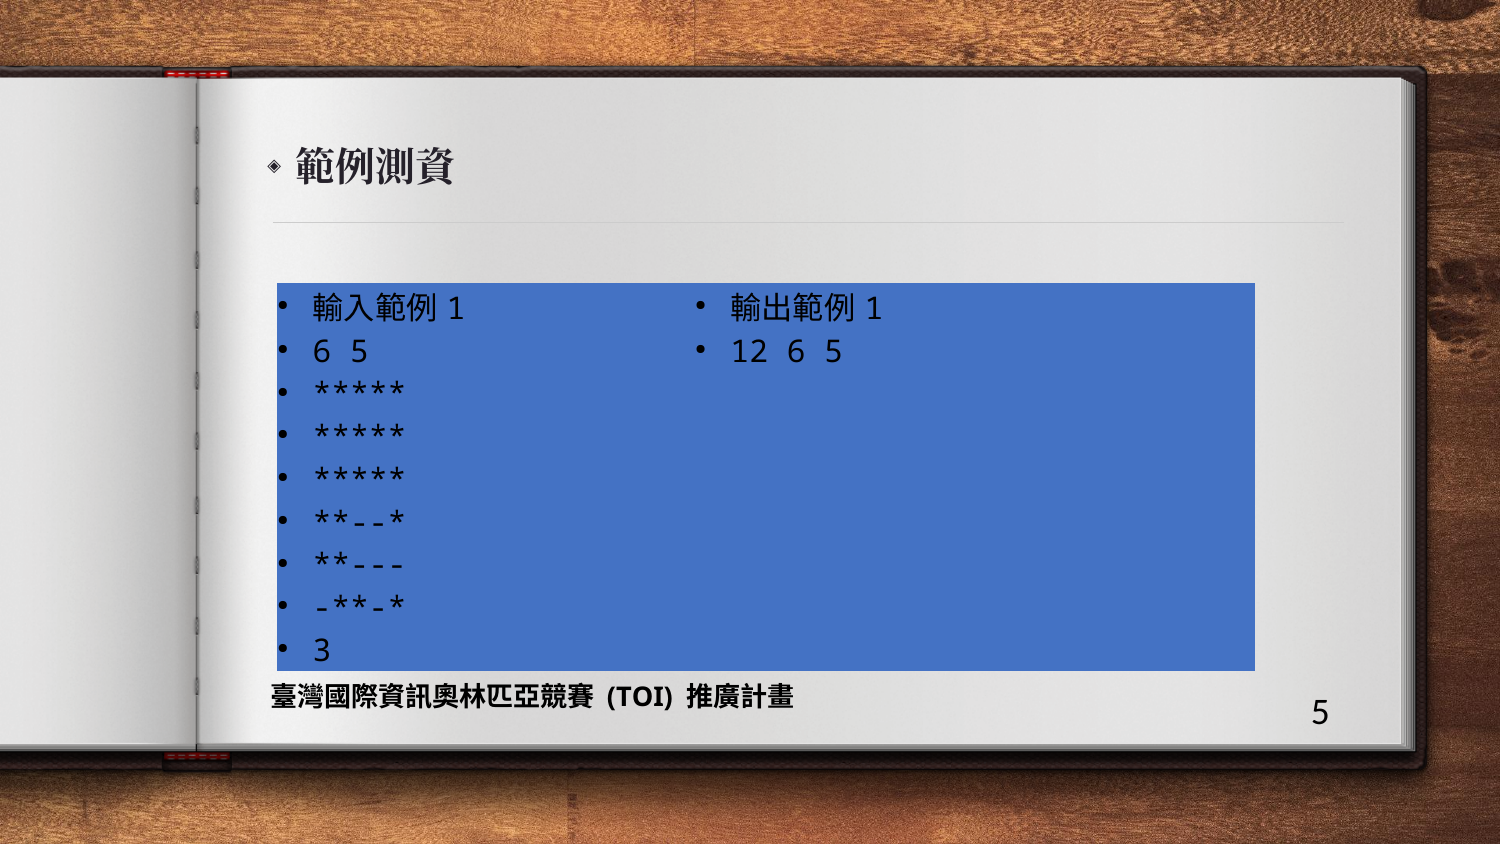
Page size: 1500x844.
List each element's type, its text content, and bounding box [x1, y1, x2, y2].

list 範例測資 [252, 126, 1194, 205]
text_box [1295, 672, 1386, 737]
table_header 輸入範例1 6 5 ***** ***** ***** **--* **--- -**-* 3 [277, 283, 695, 671]
table_header 輸出範例1 12 6 5 [695, 283, 1255, 671]
